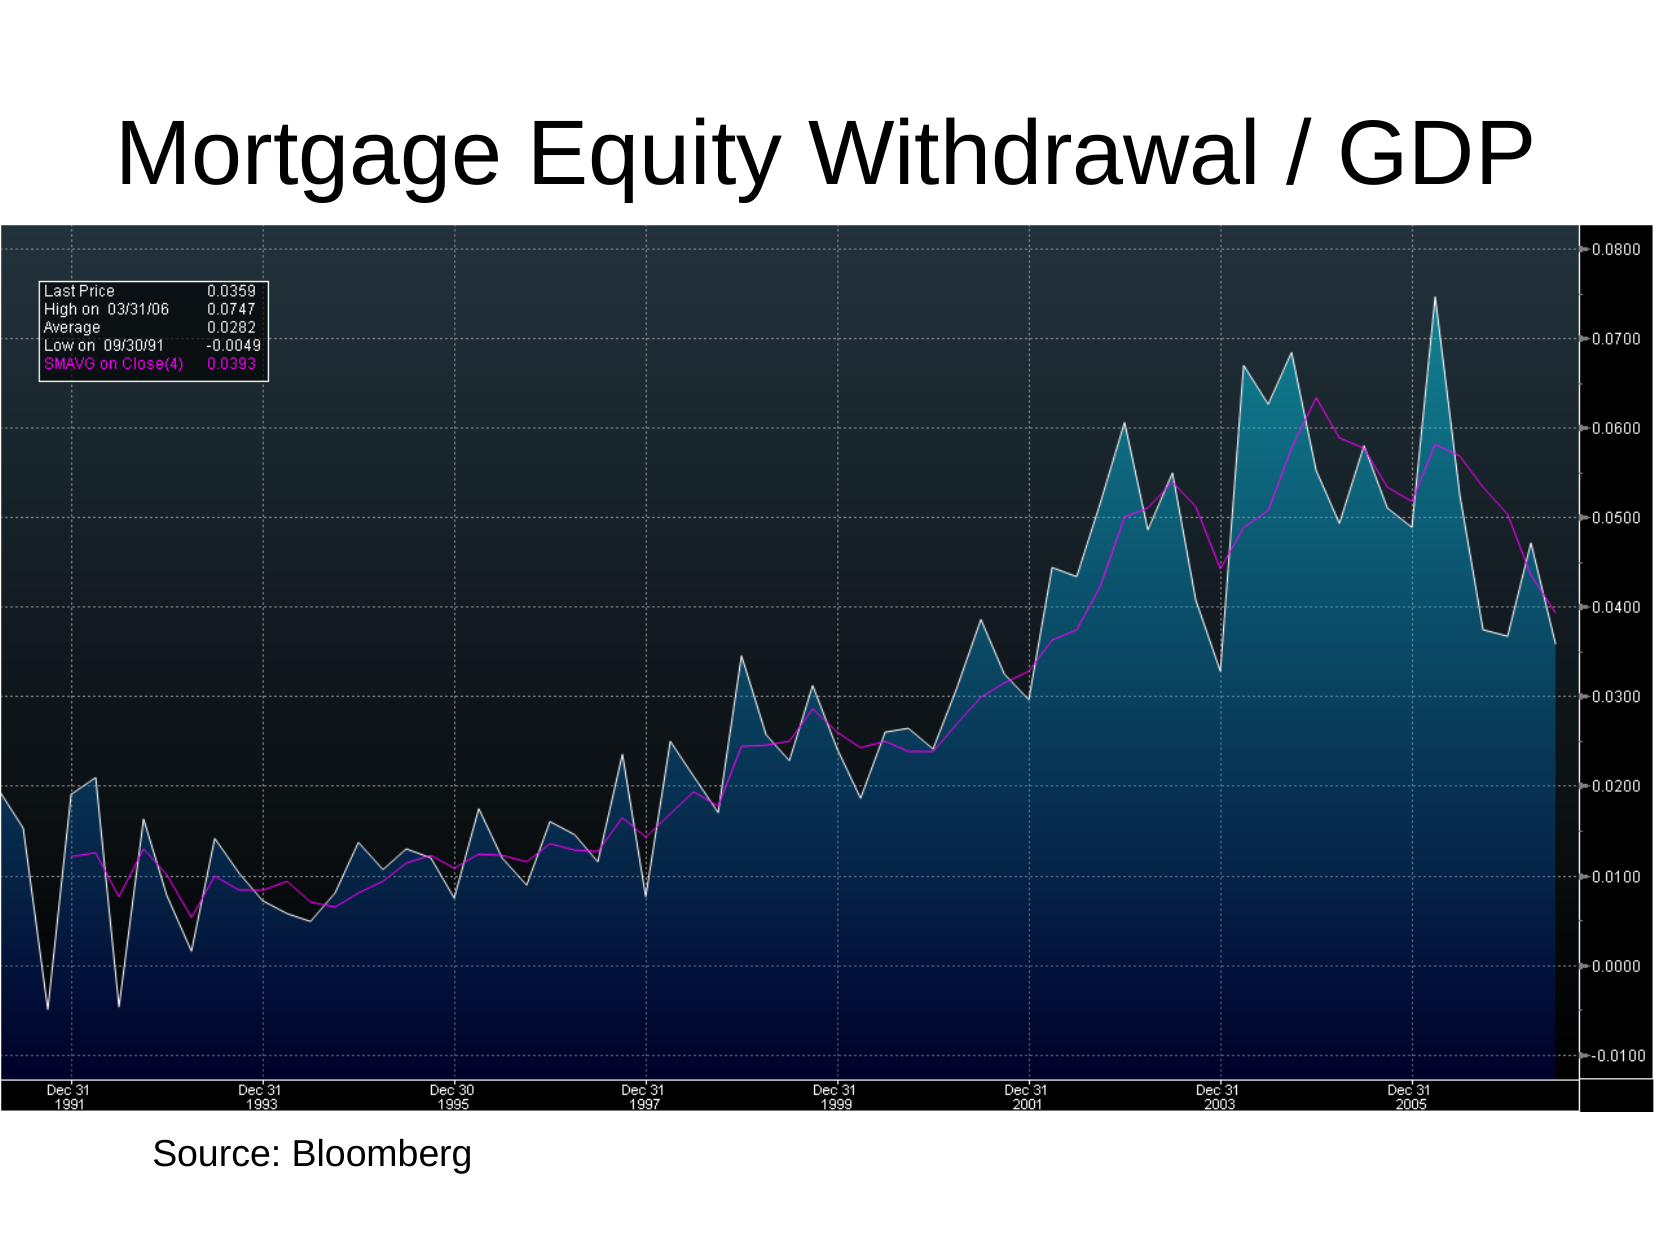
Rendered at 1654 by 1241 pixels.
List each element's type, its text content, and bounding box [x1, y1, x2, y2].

text_box Source: Bloomberg [137, 1125, 488, 1182]
picture [0, 224, 1654, 1112]
title Mortgage Equity Withdrawal / GDP [82, 49, 1571, 224]
